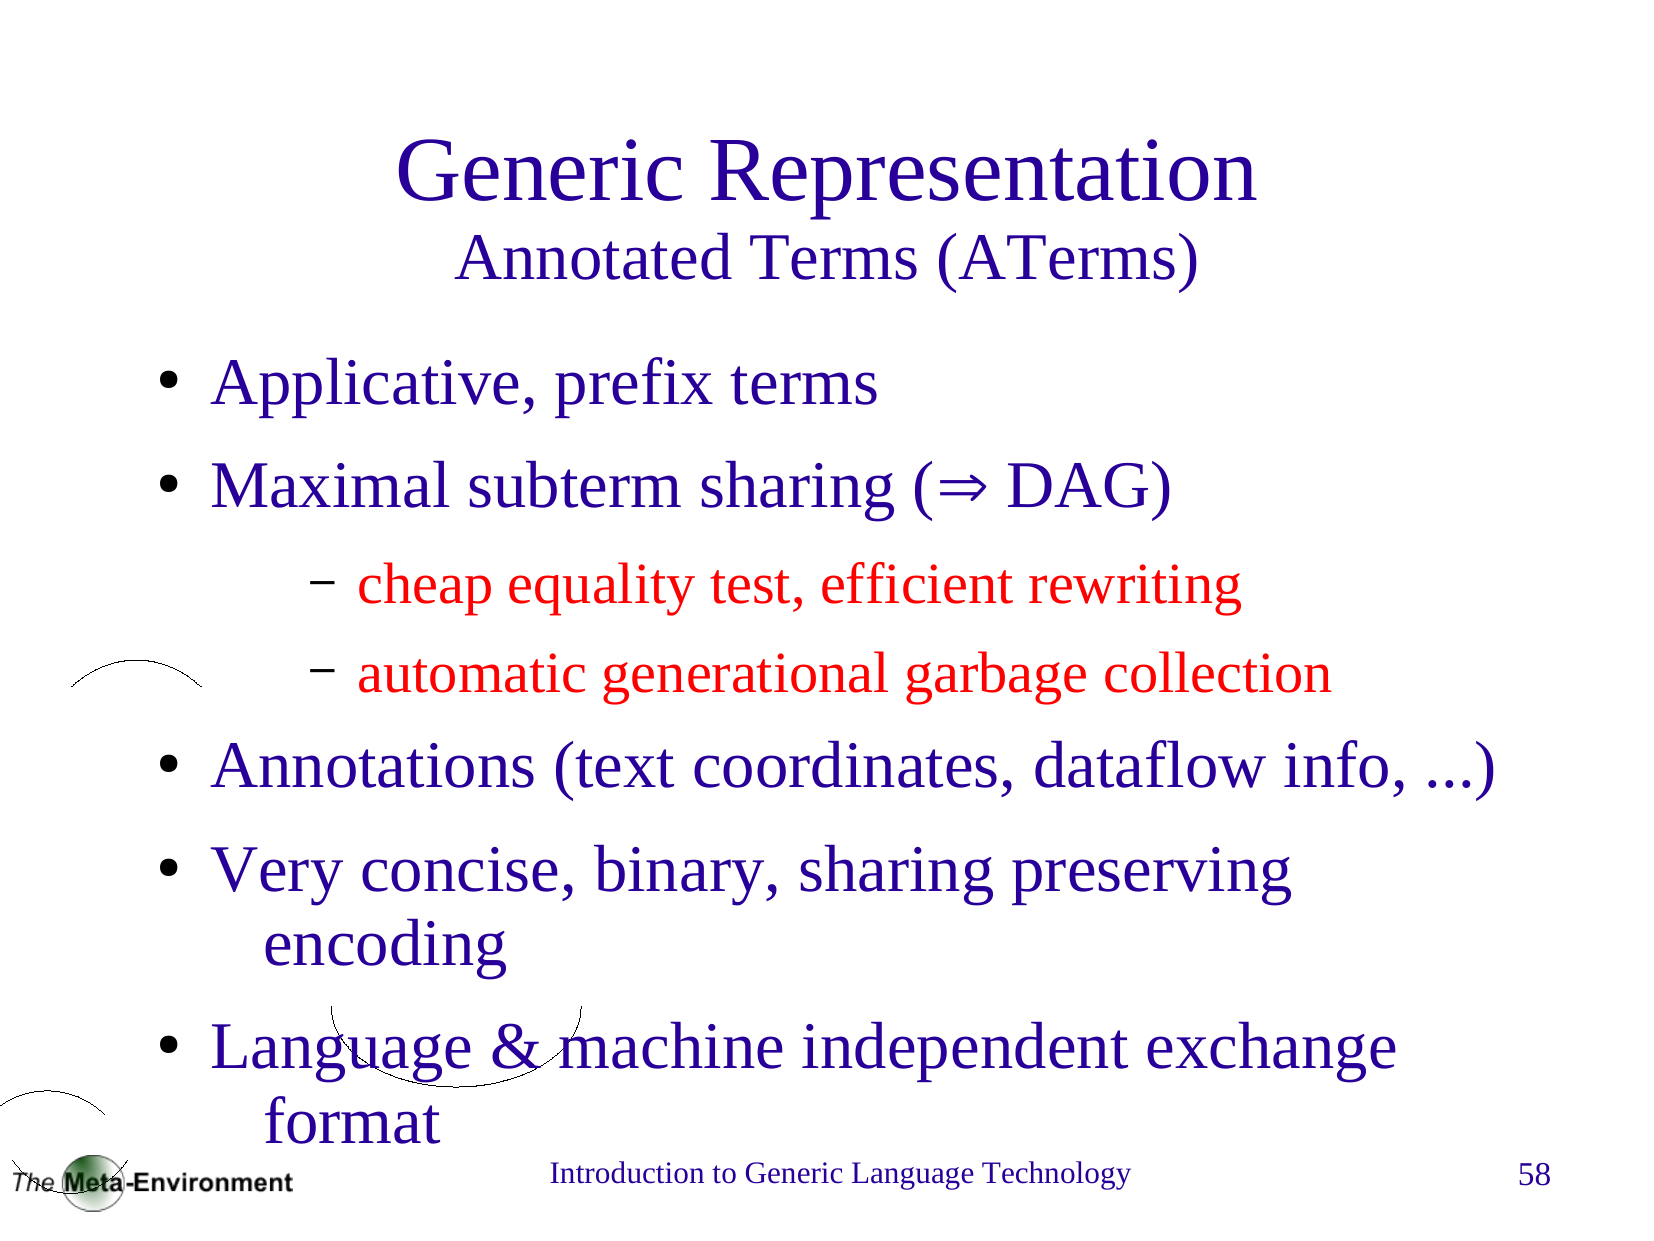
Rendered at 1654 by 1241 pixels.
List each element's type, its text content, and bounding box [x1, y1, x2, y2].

list Applicative, prefix terms Maximal subterm sharing ( DAG) cheap equality test, efficient rewriting automatic generational garbage collection Annotations (text coordinates, dataflow info, ...) Very concise, binary, sharing preserving encoding Language & machine independent exchange format [121, 344, 1534, 1171]
title Generic Representation Annotated Terms (ATerms) [121, 102, 1534, 311]
picture [13, 1155, 293, 1212]
